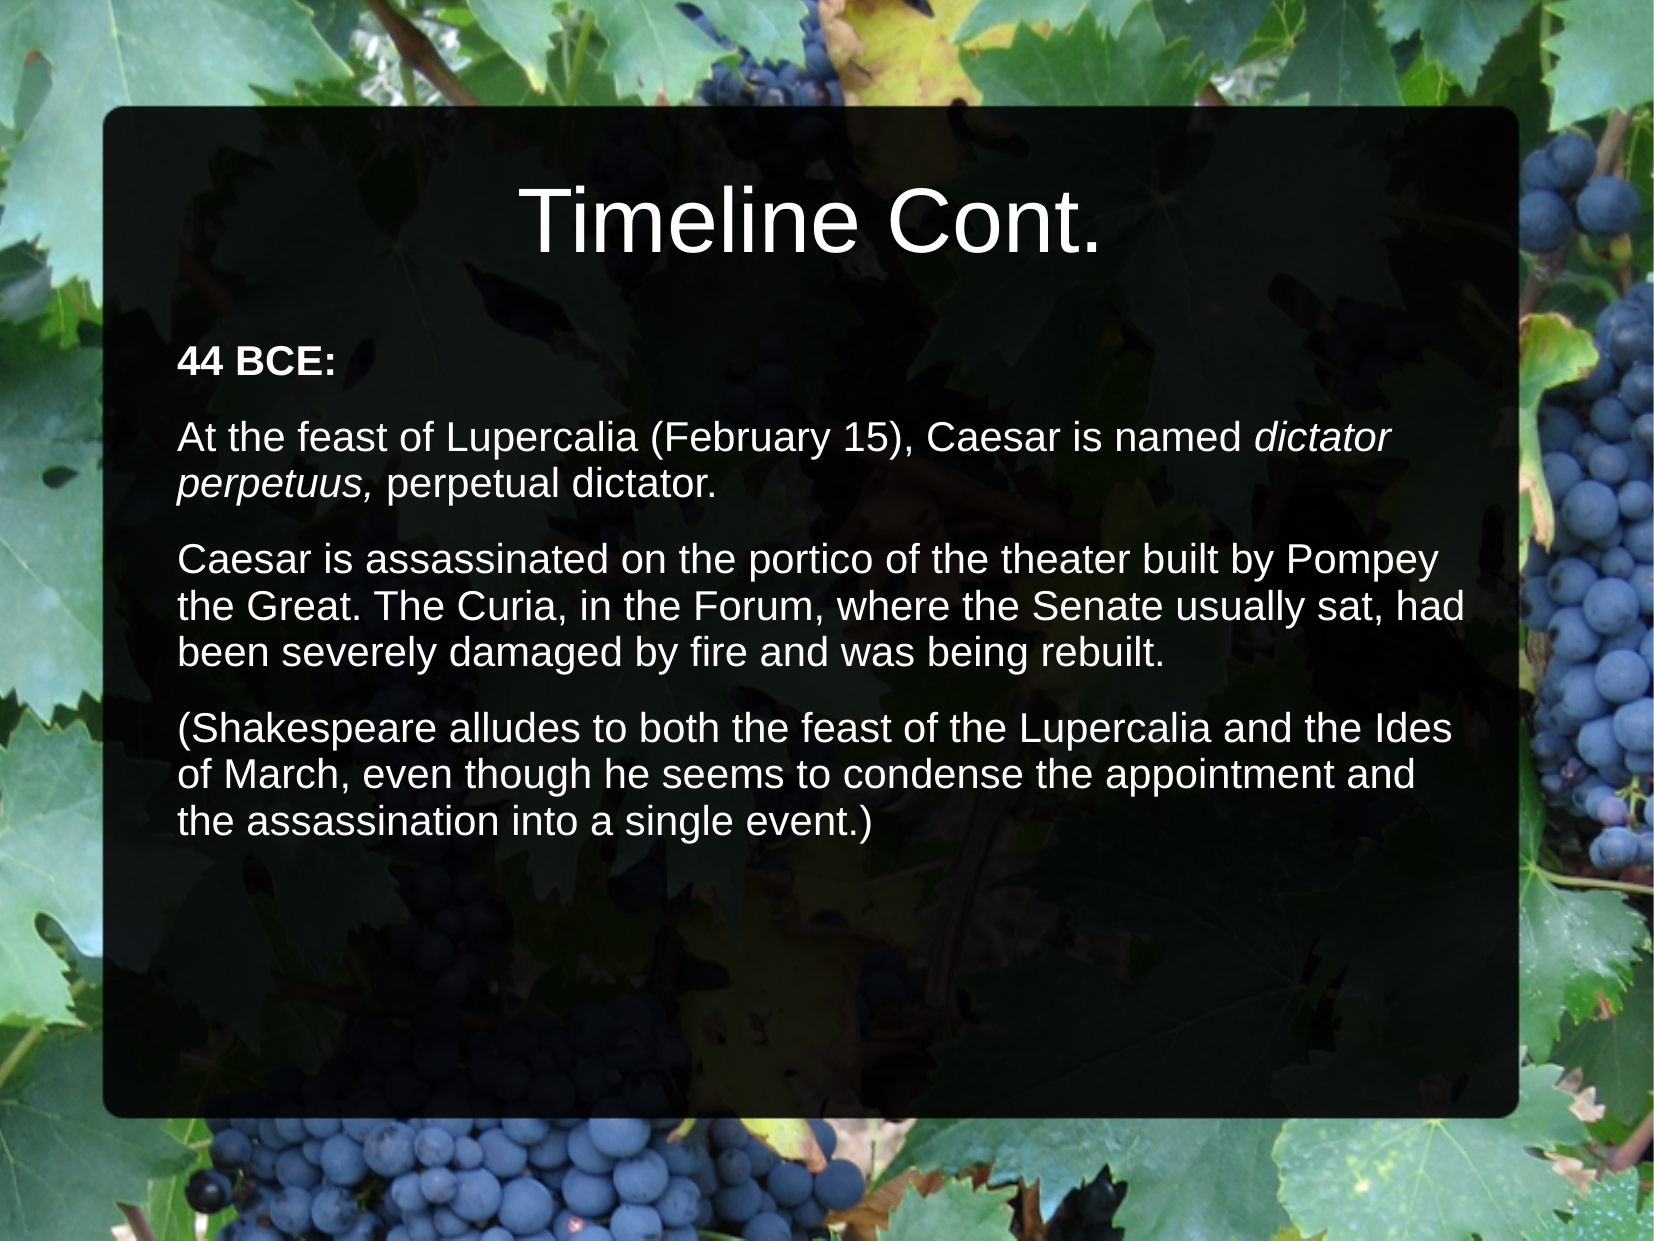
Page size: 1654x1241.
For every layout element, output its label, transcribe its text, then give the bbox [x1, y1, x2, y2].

picture [0, 0, 1654, 1241]
list 44 BCE: At the feast of Lupercalia (February 15), Caesar is named dictator perpetuus, perpetual dictator. Caesar is assassinated on the portico of the theater built by Pompey the Great. The Curia, in the Forum, where the Senate usually sat, had been severely damaged by fire and was being rebuilt. (Shakespeare alludes to both the feast of the Lupercalia and the Ides of March, even though he seems to condense the appointment and the assassination into a single event.) [177, 337, 1477, 1199]
title Timeline Cont. [118, 125, 1506, 318]
